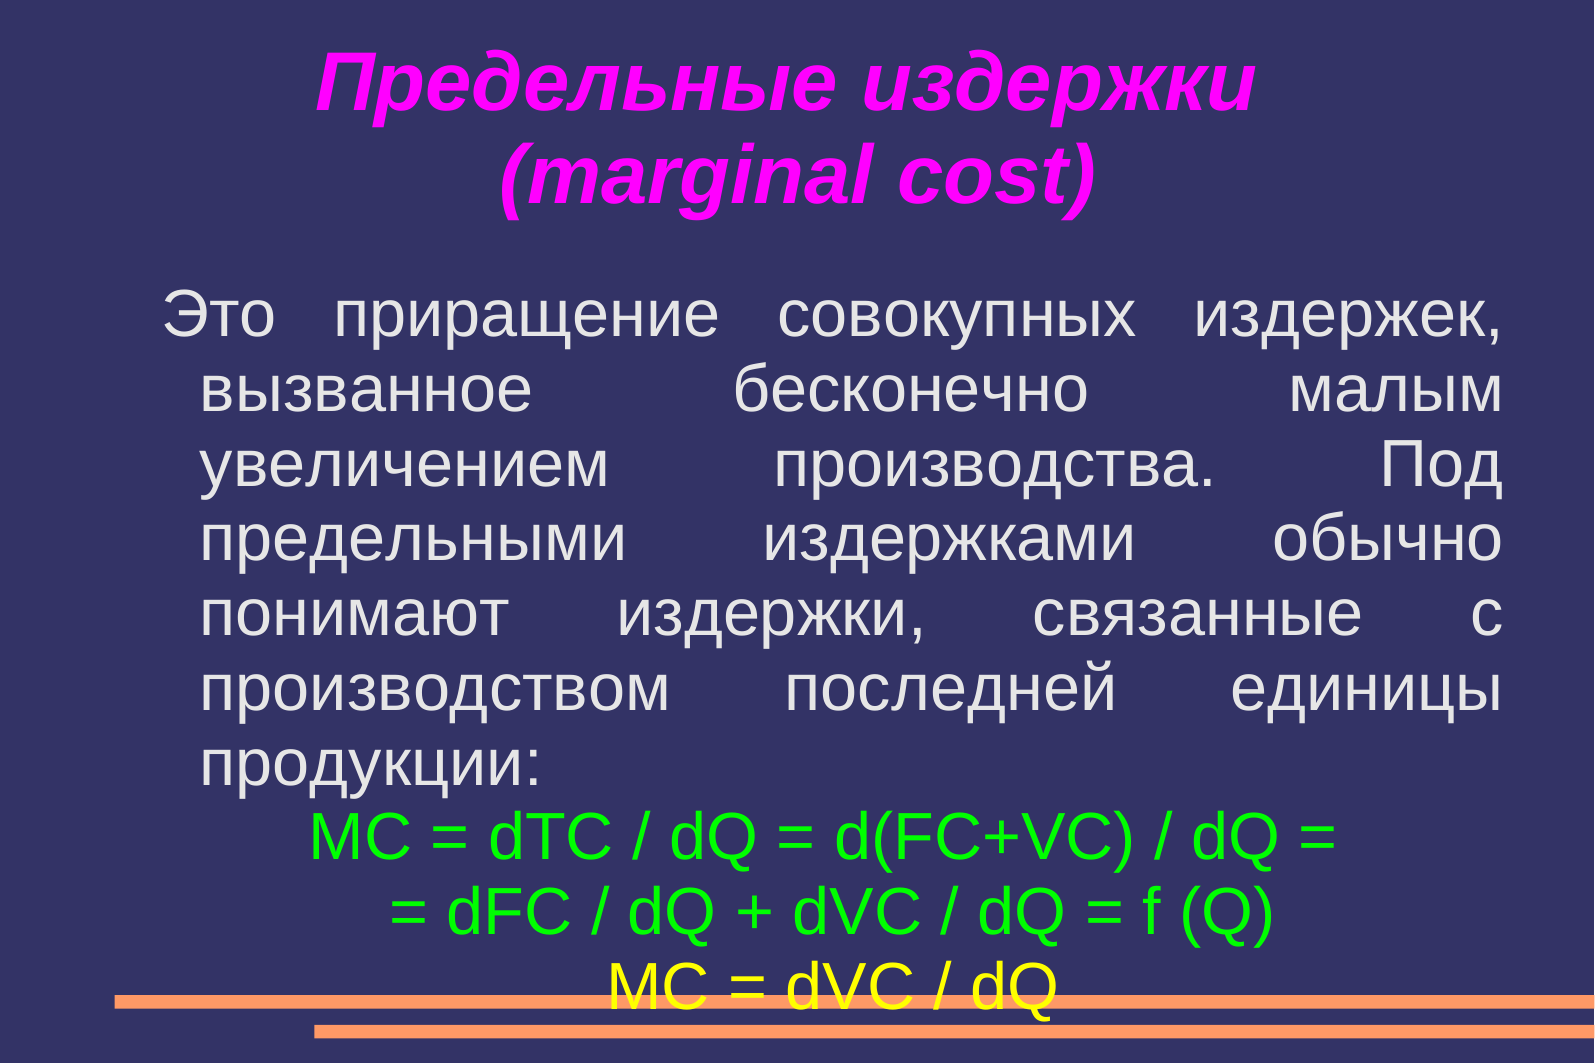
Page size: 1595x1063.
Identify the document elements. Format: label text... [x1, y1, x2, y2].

list Это приращение совокупных издержек, вызванное бесконечно малым увеличением производства. Под предельными издержками обычно понимают издержки, связанные с производством последней единицы продукции: MC = dTC / dQ = d(FC+VC) / dQ = = dFC / dQ + dVC / dQ = f (Q) MC = dVC / dQ [117, 276, 1505, 1024]
title Предельные издержки (marginal cost) [117, 35, 1479, 222]
